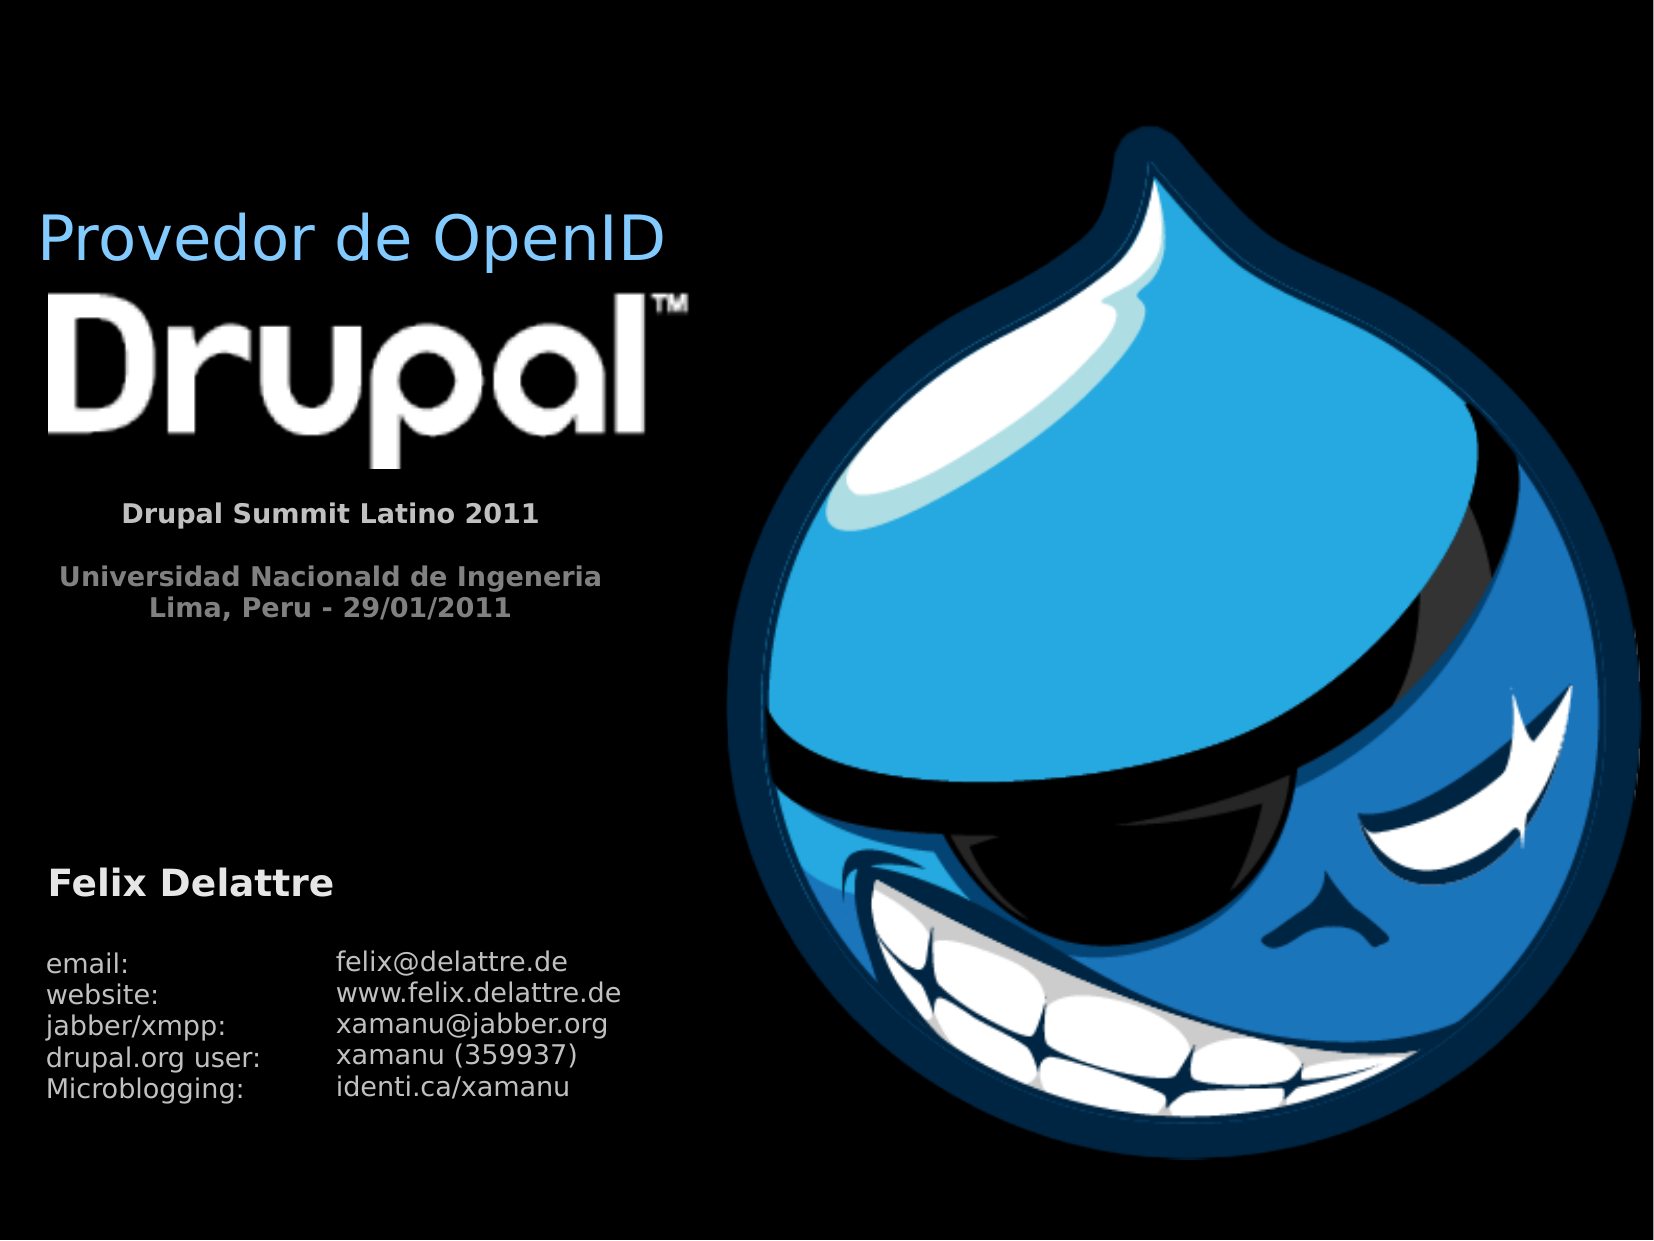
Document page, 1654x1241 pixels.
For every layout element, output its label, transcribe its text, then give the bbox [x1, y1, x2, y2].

picture [48, 125, 1642, 1160]
text_box email: website: jabber/xmpp: drupal.org user: Microblogging: [22, 931, 285, 1121]
text_box Drupal Summit Latino 2011 Universidad Nacionald de Ingeneria Lima, Peru - 29/01/2011 [44, 491, 676, 632]
text_box Provedor de OpenID [22, 194, 683, 283]
text_box Felix Delattre [23, 845, 391, 922]
text_box felix@delattre.de www.felix.delattre.de xamanu@jabber.org xamanu (359937) identi.ca/xamanu [312, 929, 646, 1119]
